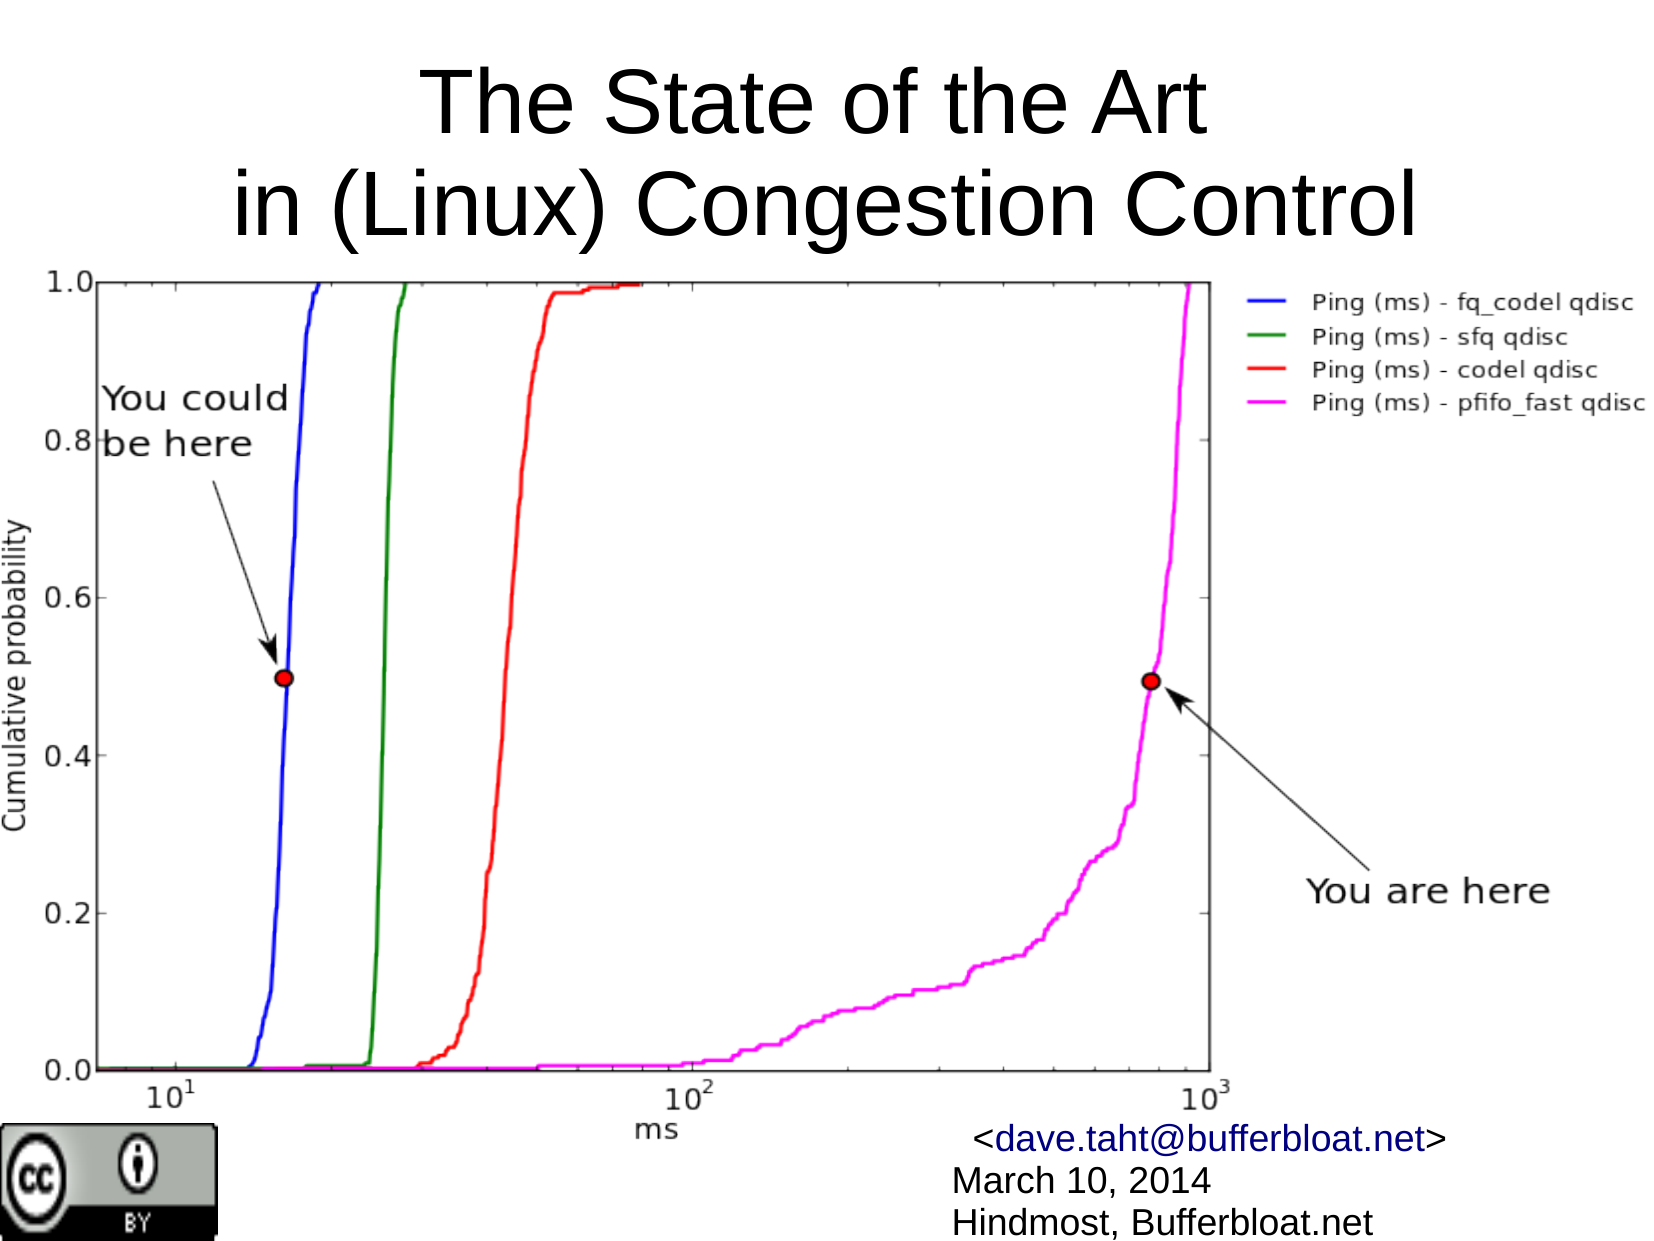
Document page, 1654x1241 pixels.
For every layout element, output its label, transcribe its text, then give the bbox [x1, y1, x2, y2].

text_box Dave Taht <dave.taht@bufferbloat.net> March 10, 2014 Hindmost, Bufferbloat.net [936, 1156, 1621, 1241]
picture [0, 256, 1654, 1241]
title The State of the Art in (Linux) Congestion Control [82, 49, 1571, 256]
